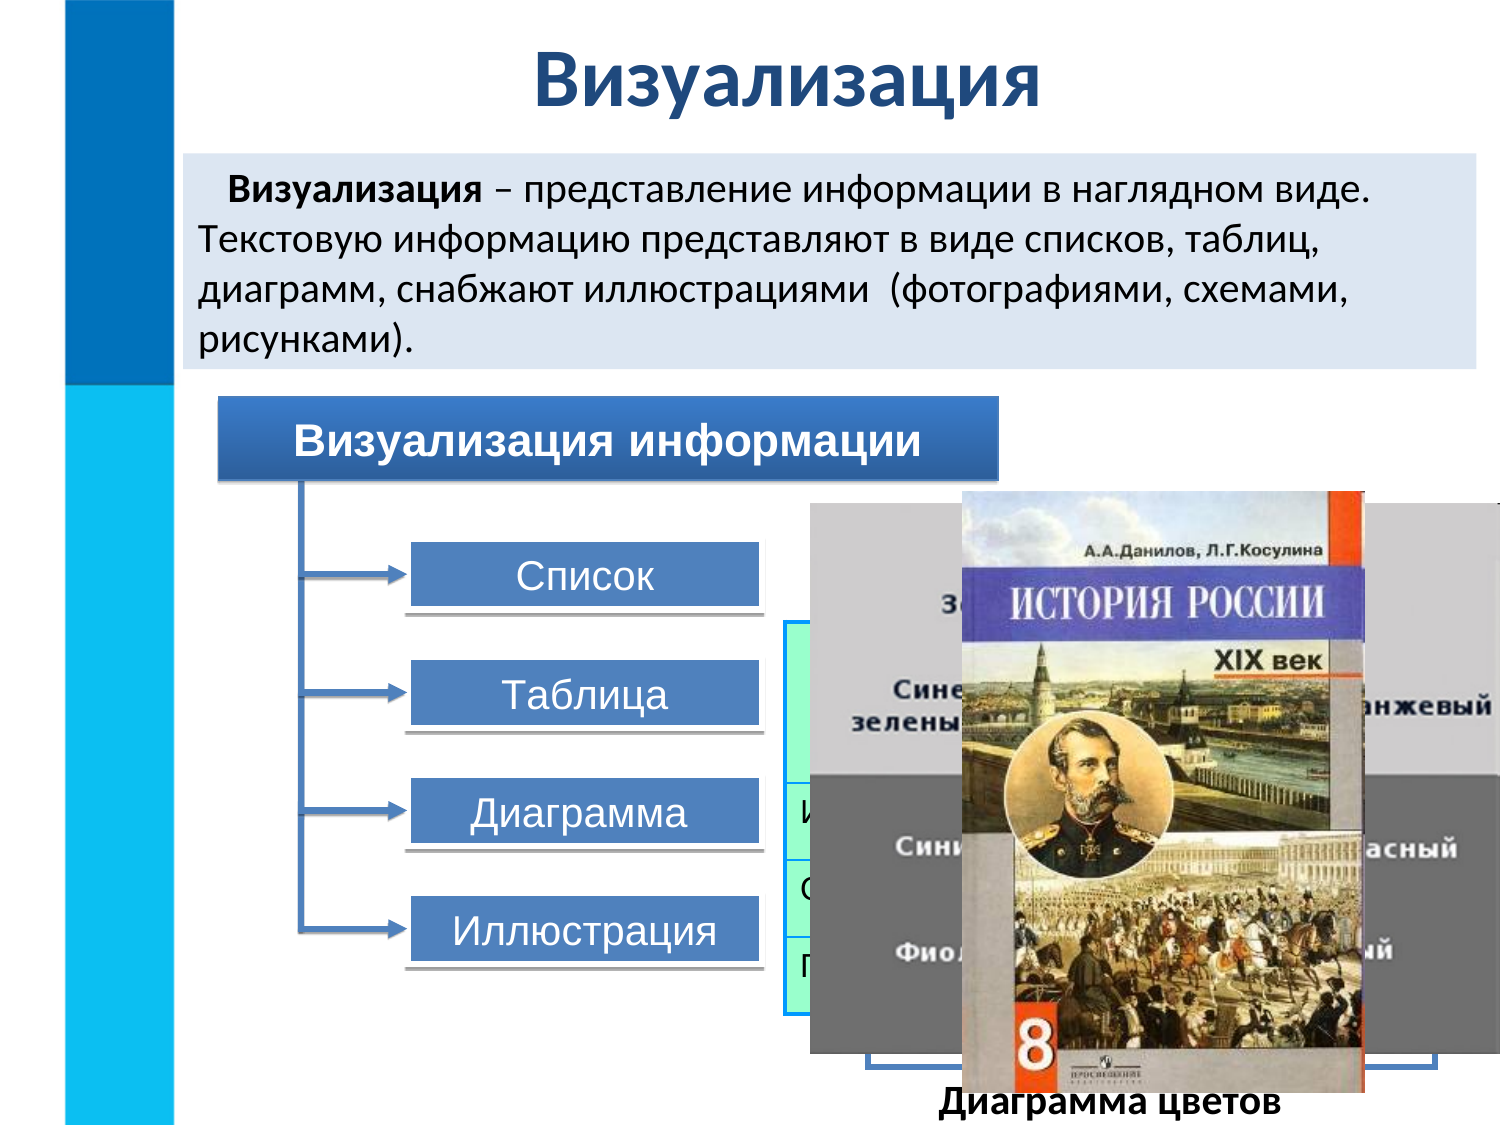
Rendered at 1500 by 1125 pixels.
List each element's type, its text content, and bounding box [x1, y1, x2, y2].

text_box Визуализация [171, 30, 1425, 135]
table_cell Орлова Катя [787, 861, 810, 936]
text_box Список [407, 538, 762, 610]
table_cell Иванов Саша [787, 784, 810, 859]
picture [0, 0, 1500, 1125]
text_box Иллюстрация [407, 893, 762, 965]
text_box Диаграмма [407, 774, 762, 846]
table_header Ученик [787, 624, 810, 782]
text_box Таблица [407, 656, 762, 728]
table_cell Петров Витя [787, 938, 810, 1012]
text_box Визуализация информации [218, 397, 999, 480]
text_box Визуализация – представление информации в наглядном виде. Текстовую информацию представляют в виде списков, таблиц, диаграмм, снабжают иллюстрациями (фотографиями, схемами, рисунками). [183, 153, 1477, 370]
text_box Диаграмма цветов [797, 1064, 1424, 1125]
